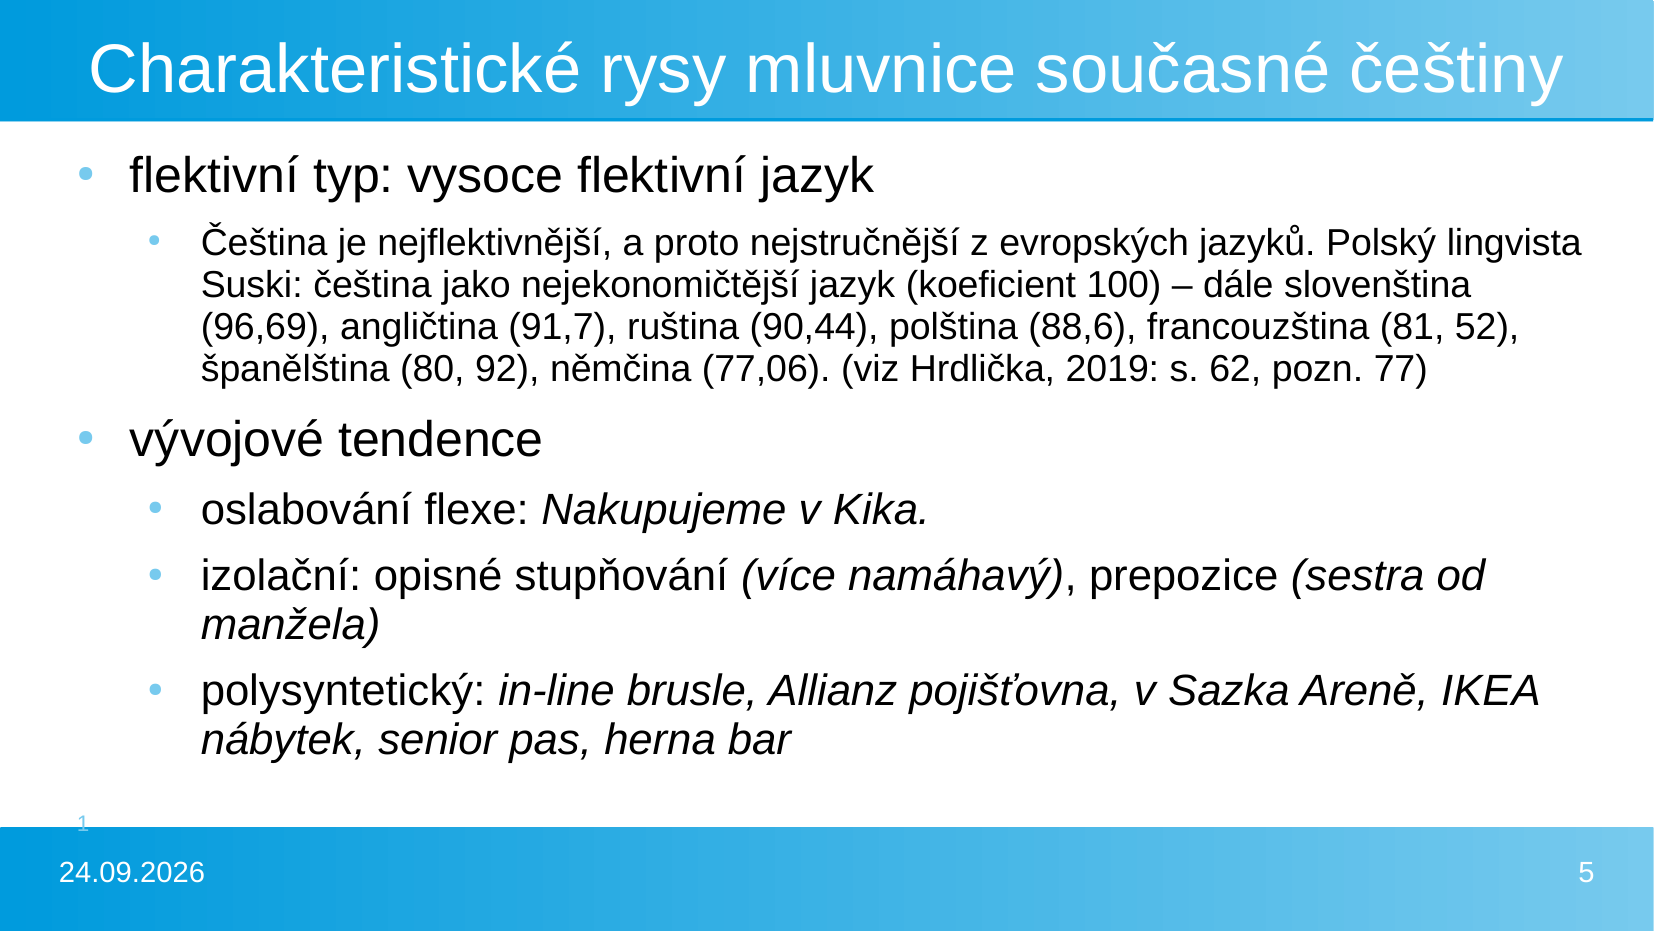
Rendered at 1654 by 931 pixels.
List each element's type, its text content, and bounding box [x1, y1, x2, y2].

title Charakteristické rysy mluvnice současné češtiny [59, 29, 1595, 108]
list flektivní typ: vysoce flektivní jazyk Čeština je nejflektivnější, a proto nejstručnější z evropských jazyků. Polský lingvista Suski: čeština jako nejekonomičtější jazyk (koeficient 100) – dále slovenština (96,69), angličtina (91,7), ruština (90,44), polština (88,6), francouzština (81, 52), španělština (80, 92), němčina (77,06). (viz Hrdlička, 2019: s. 62, pozn. 77) vývojové tendence oslabování flexe: Nakupujeme v Kika. izolační: opisné stupňování (více namáhavý), prepozice (sestra od manžela) polysyntetický: in-line brusle, Allianz pojišťovna, v Sazka Areně, IKEA nábytek, senior pas, herna bar [59, 147, 1595, 857]
